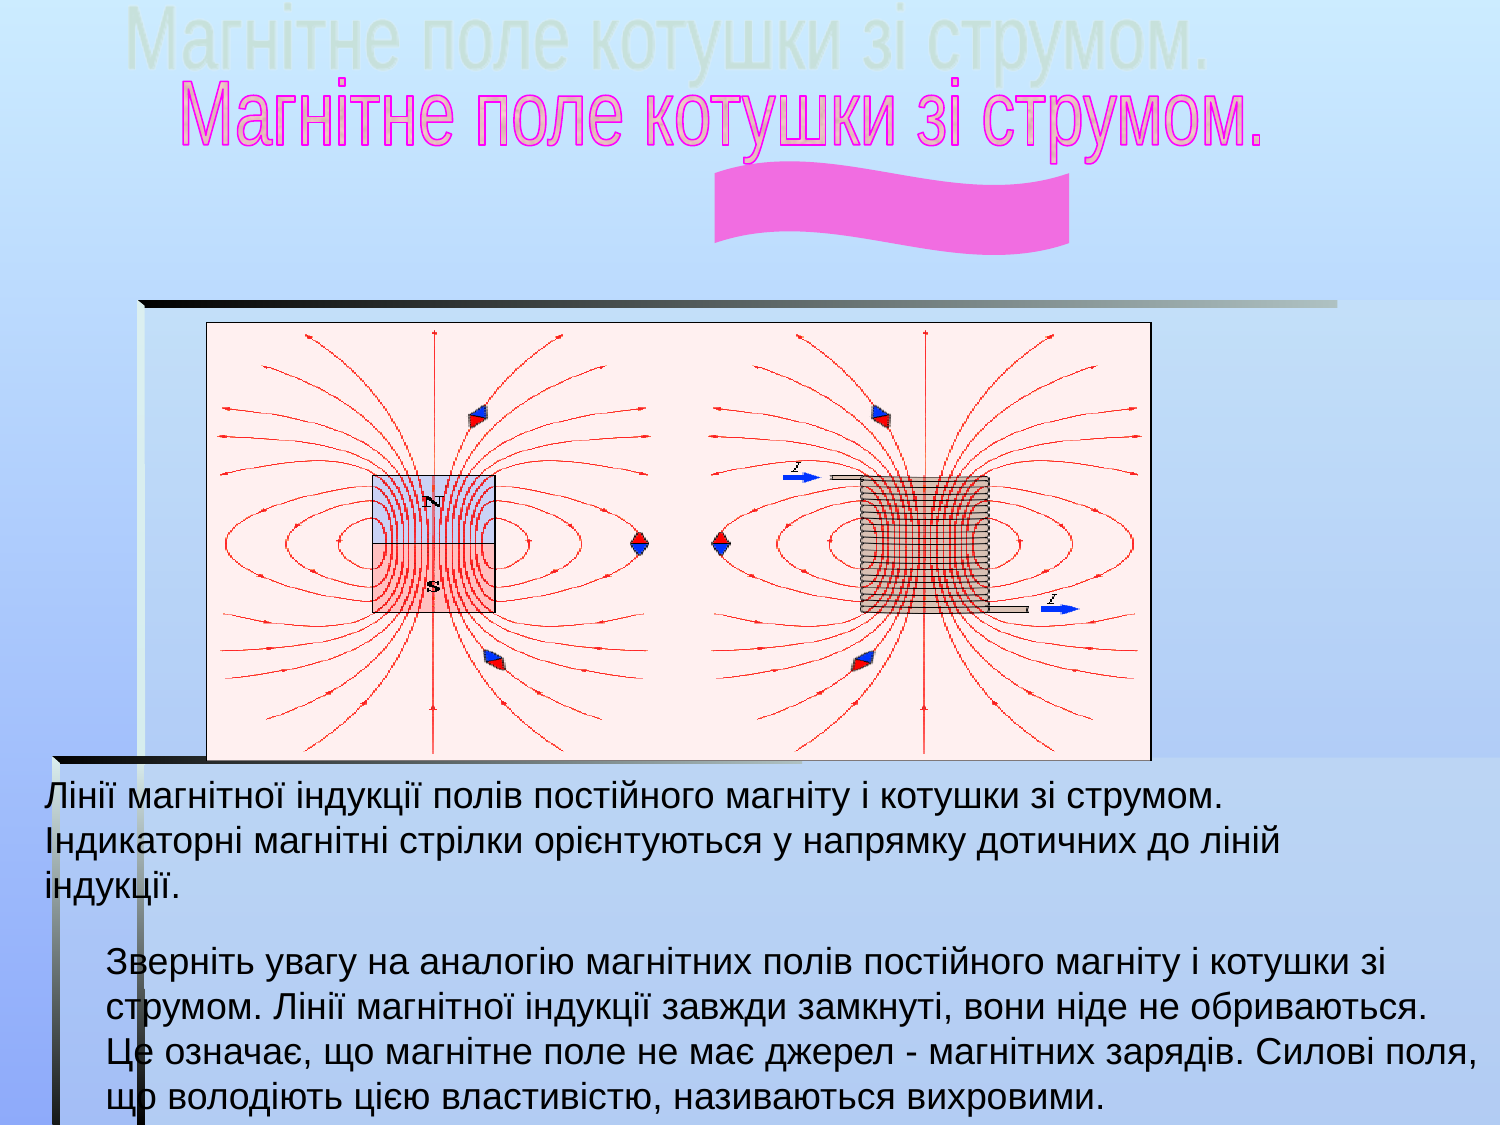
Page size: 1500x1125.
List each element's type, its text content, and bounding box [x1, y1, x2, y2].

text_box Магнітне поле котушки зі струмом. [350, 96, 380, 145]
text_box Магнітне поле котушки зі струмом. [984, 95, 1014, 146]
text_box Магнітне поле котушки зі струмом. [547, 96, 583, 146]
text_box Магнітне поле котушки зі струмом. [183, 81, 229, 145]
text_box Магнітне поле котушки зі струмом. [917, 95, 945, 146]
text_box Магнітне поле котушки зі струмом. [513, 95, 546, 146]
text_box Магнітне поле котушки зі струмом. [1083, 96, 1117, 164]
text_box Магнітне поле котушки зі струмом. [864, 96, 893, 145]
text_box Магнітне поле котушки зі струмом. [1120, 96, 1159, 145]
text_box Магнітне поле котушки зі струмом. [479, 96, 507, 145]
text_box Магнітне поле котушки зі струмом. [741, 96, 776, 164]
text_box Магнітне поле котушки зі струмом. [711, 96, 740, 145]
text_box Магнітне поле котушки зі струмом. [589, 95, 622, 146]
text_box Магнітне поле котушки зі струмом. [301, 96, 330, 145]
text_box Магнітне поле котушки зі струмом. [237, 95, 273, 146]
text_box Магнітне поле котушки зі струмом. [1205, 96, 1243, 145]
text_box Магнітне поле котушки зі струмом. [420, 95, 453, 146]
text_box Магнітне поле котушки зі струмом. [1165, 95, 1198, 146]
picture [206, 322, 1152, 761]
text_box Лінії магнітної індукції полів постійного магніту і котушки зі струмом. Індикаторні магнітні стрілки орієнтуються у напрямку дотичних до ліній індукції. [29, 763, 1341, 913]
text_box Магнітне поле котушки зі струмом. [1016, 96, 1045, 145]
text_box Магнітне поле котушки зі струмом. [676, 95, 709, 146]
text_box Магнітне поле котушки зі струмом. [647, 96, 674, 145]
text_box Зверніть увагу на аналогію магнітних полів постійного магніту і котушки зі струмом. Лінії магнітної індукції завжди замкнуті, вони ніде не обриваються. Це означає, що магнітне поле не має джерел - магнітних зарядів. Силові поля, що володіють цією властивістю, називаються вихровими. [91, 930, 1500, 1125]
text_box Магнітне поле котушки зі струмом. [385, 96, 414, 145]
text_box [714, 161, 1070, 255]
text_box Магнітне поле котушки зі струмом. [780, 96, 826, 145]
text_box Магнітне поле котушки зі струмом. [277, 96, 296, 145]
text_box Магнітне поле котушки зі струмом. [834, 96, 860, 145]
text_box Магнітне поле котушки зі струмом. [1050, 95, 1081, 164]
